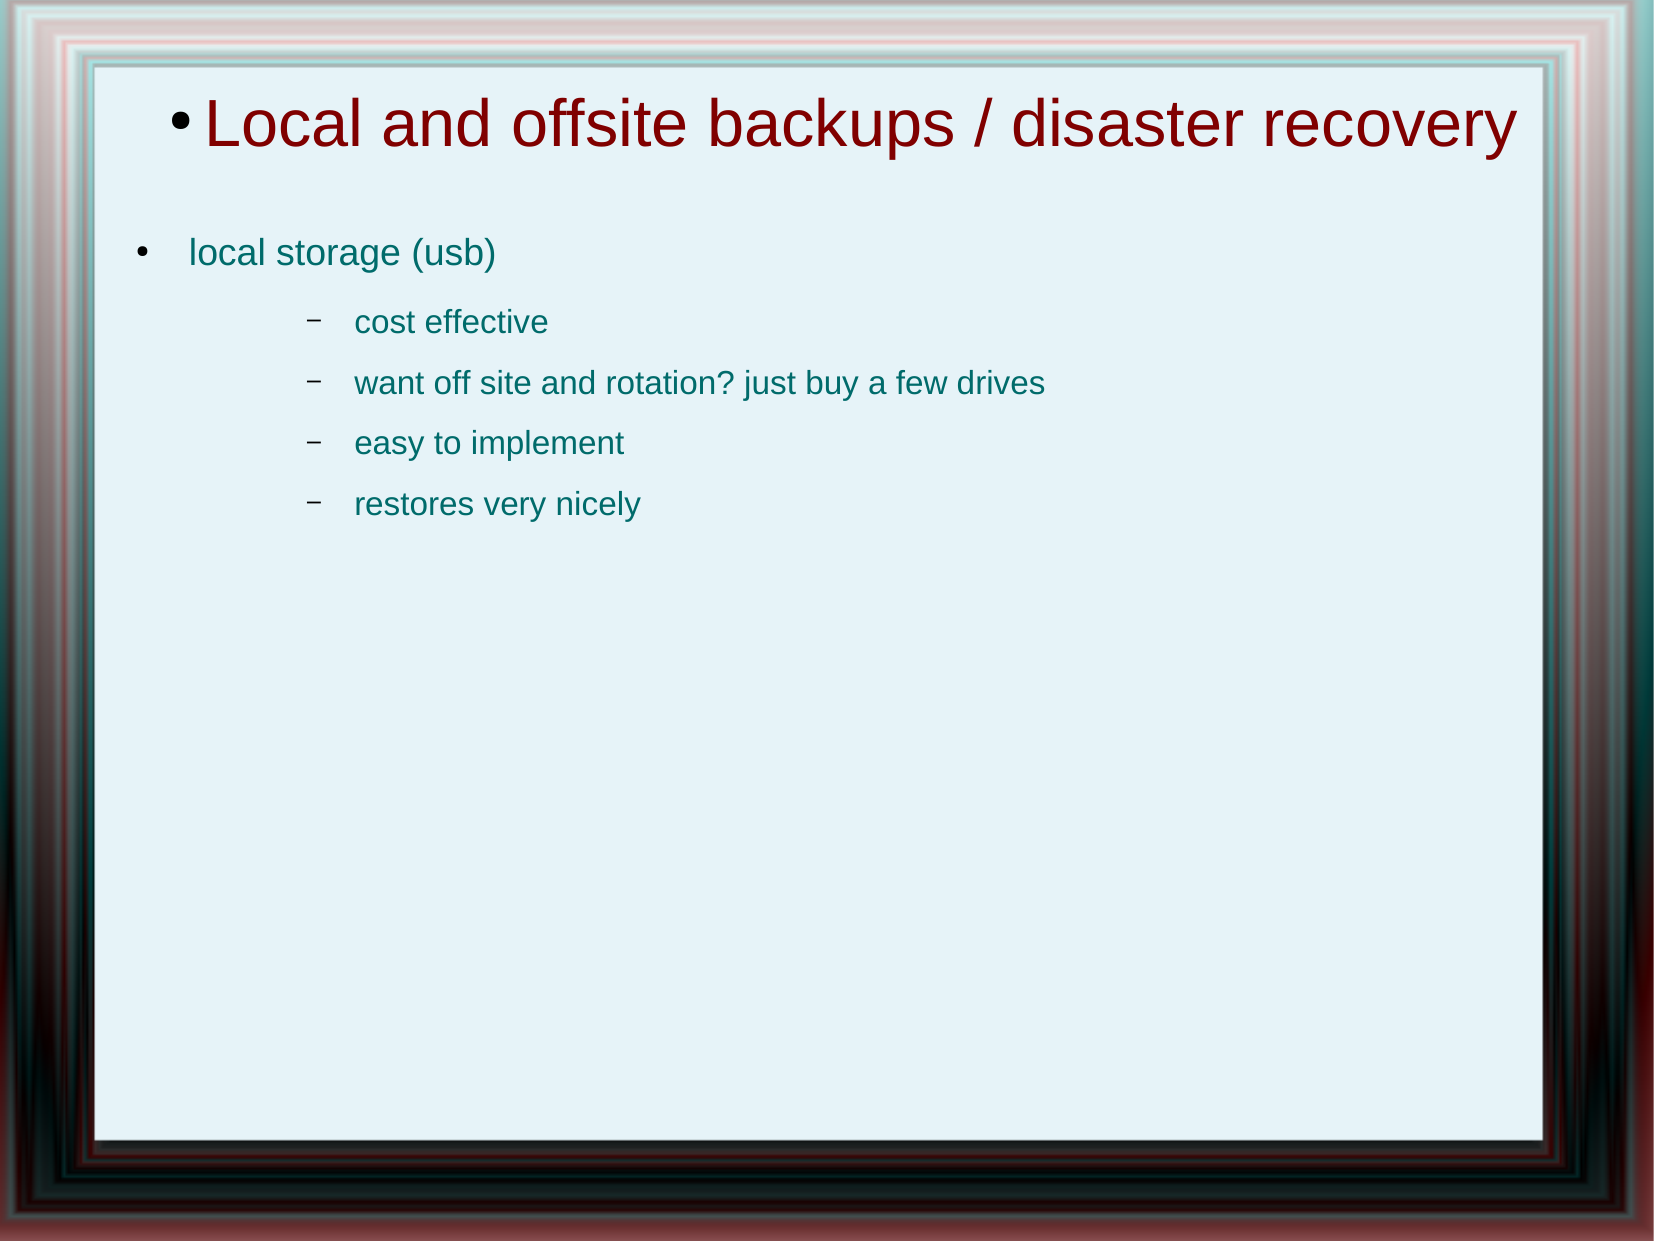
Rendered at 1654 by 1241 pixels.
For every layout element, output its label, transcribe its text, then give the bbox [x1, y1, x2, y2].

title Local and offsite backups / disaster recovery [118, 85, 1536, 161]
list local storage (usb) cost effective want off site and rotation? just buy a few drives easy to implement restores very nicely [118, 165, 1506, 970]
picture [0, 0, 1654, 1241]
